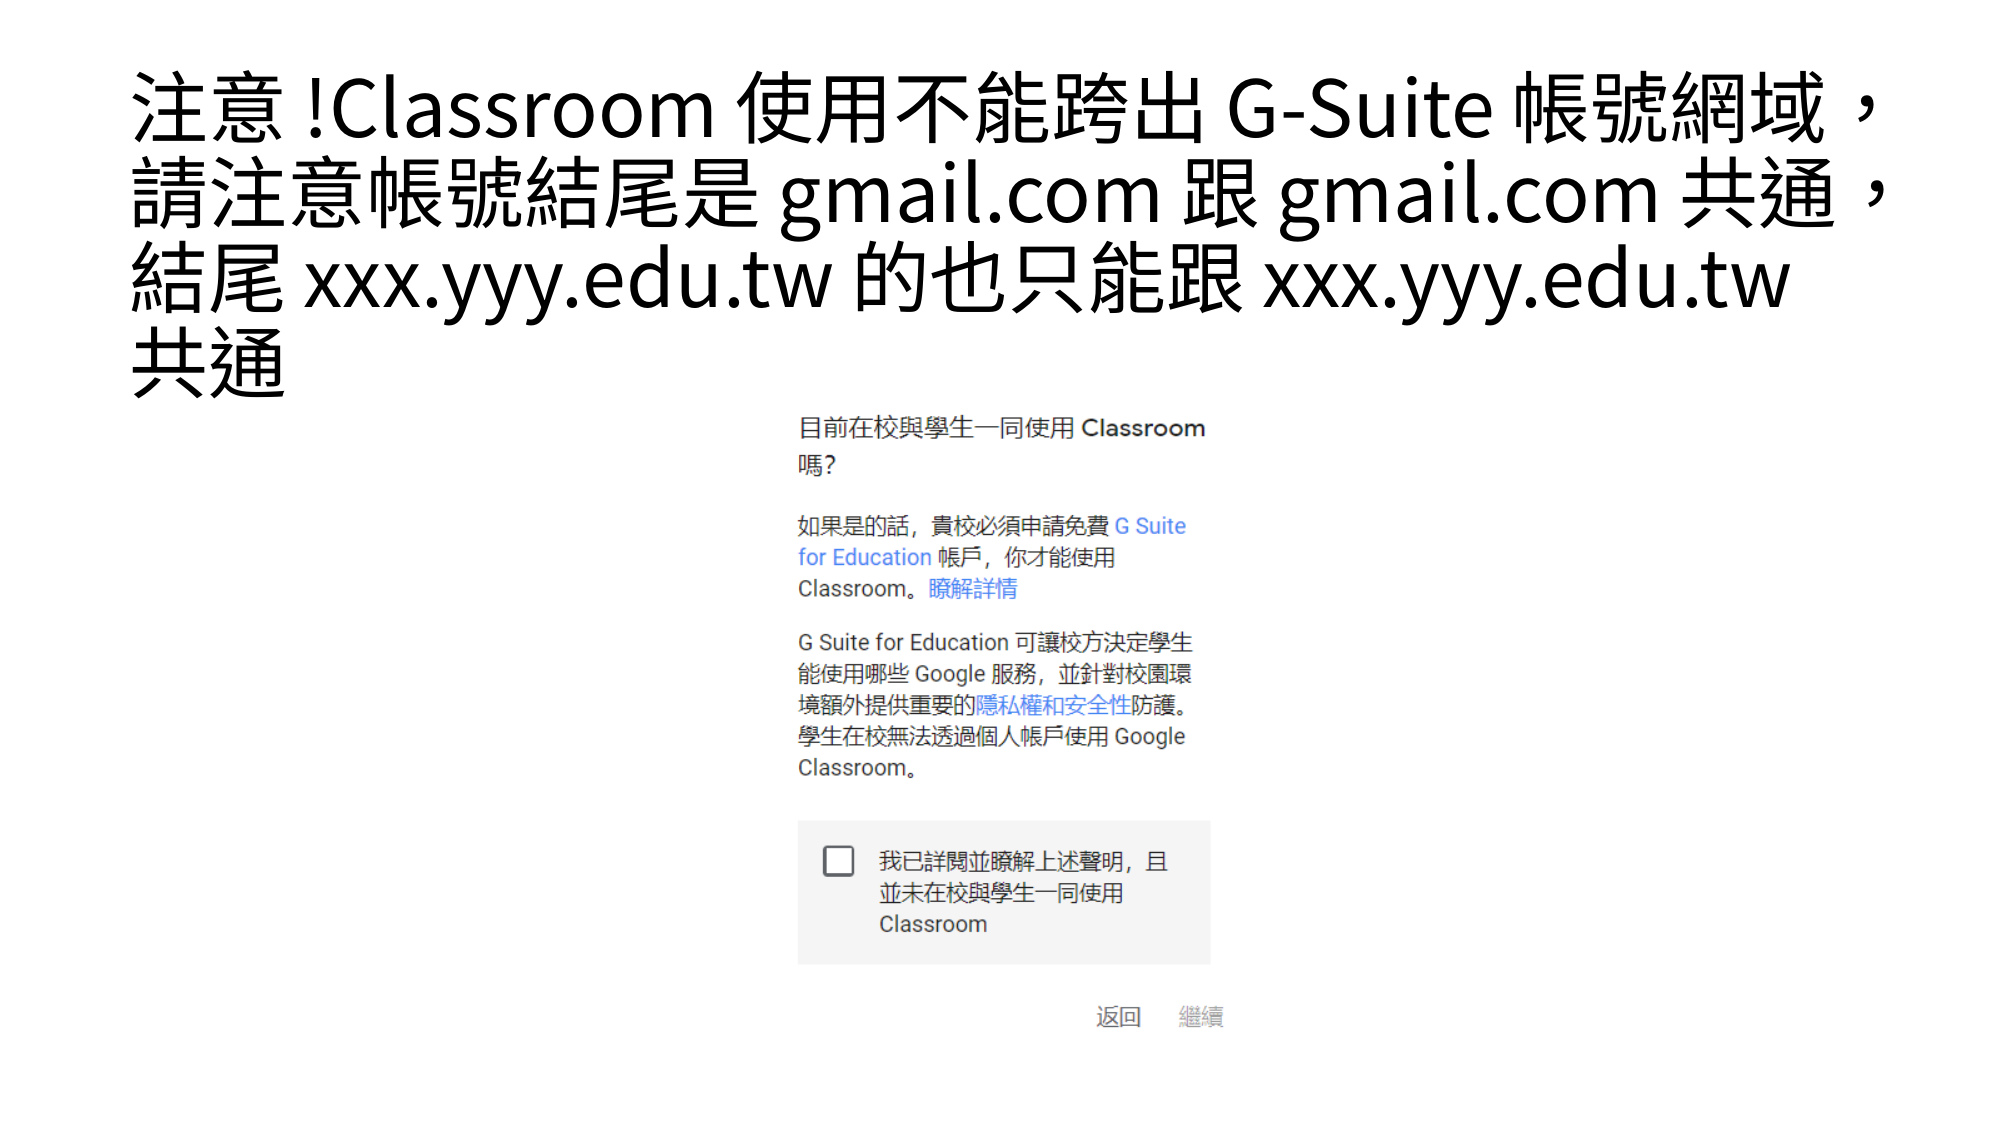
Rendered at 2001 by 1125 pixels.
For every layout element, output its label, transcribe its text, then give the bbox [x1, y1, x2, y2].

picture [763, 419, 1237, 1046]
title 注意!Classroom使用不能跨出G-Suite帳號網域，請注意帳號結尾是gmail.com跟gmail.com共通，結尾xxx.yyy.edu.tw的也只能跟xxx.yyy.edu.tw共通 [114, 59, 1863, 419]
